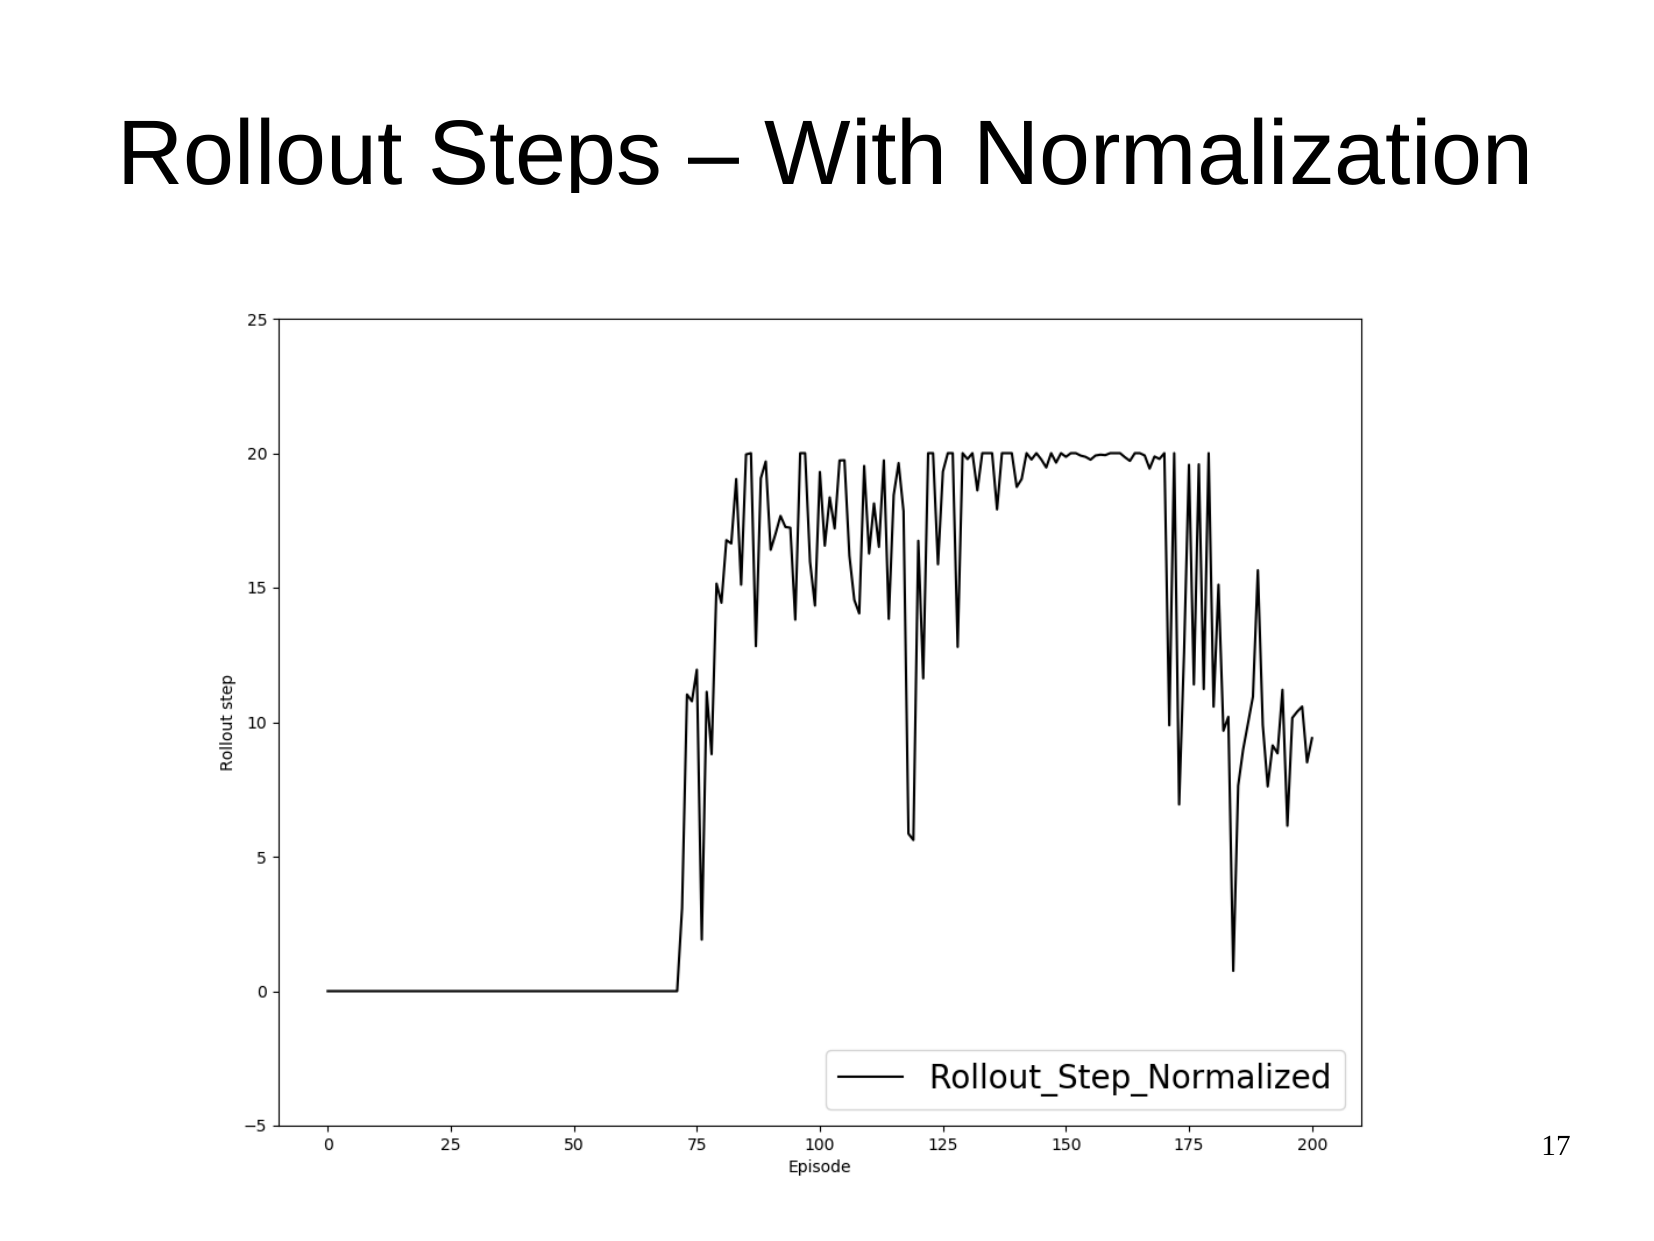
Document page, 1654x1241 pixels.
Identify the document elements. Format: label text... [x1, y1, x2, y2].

picture [104, 193, 1501, 1241]
title Rollout Steps – With Normalization [82, 49, 1571, 257]
